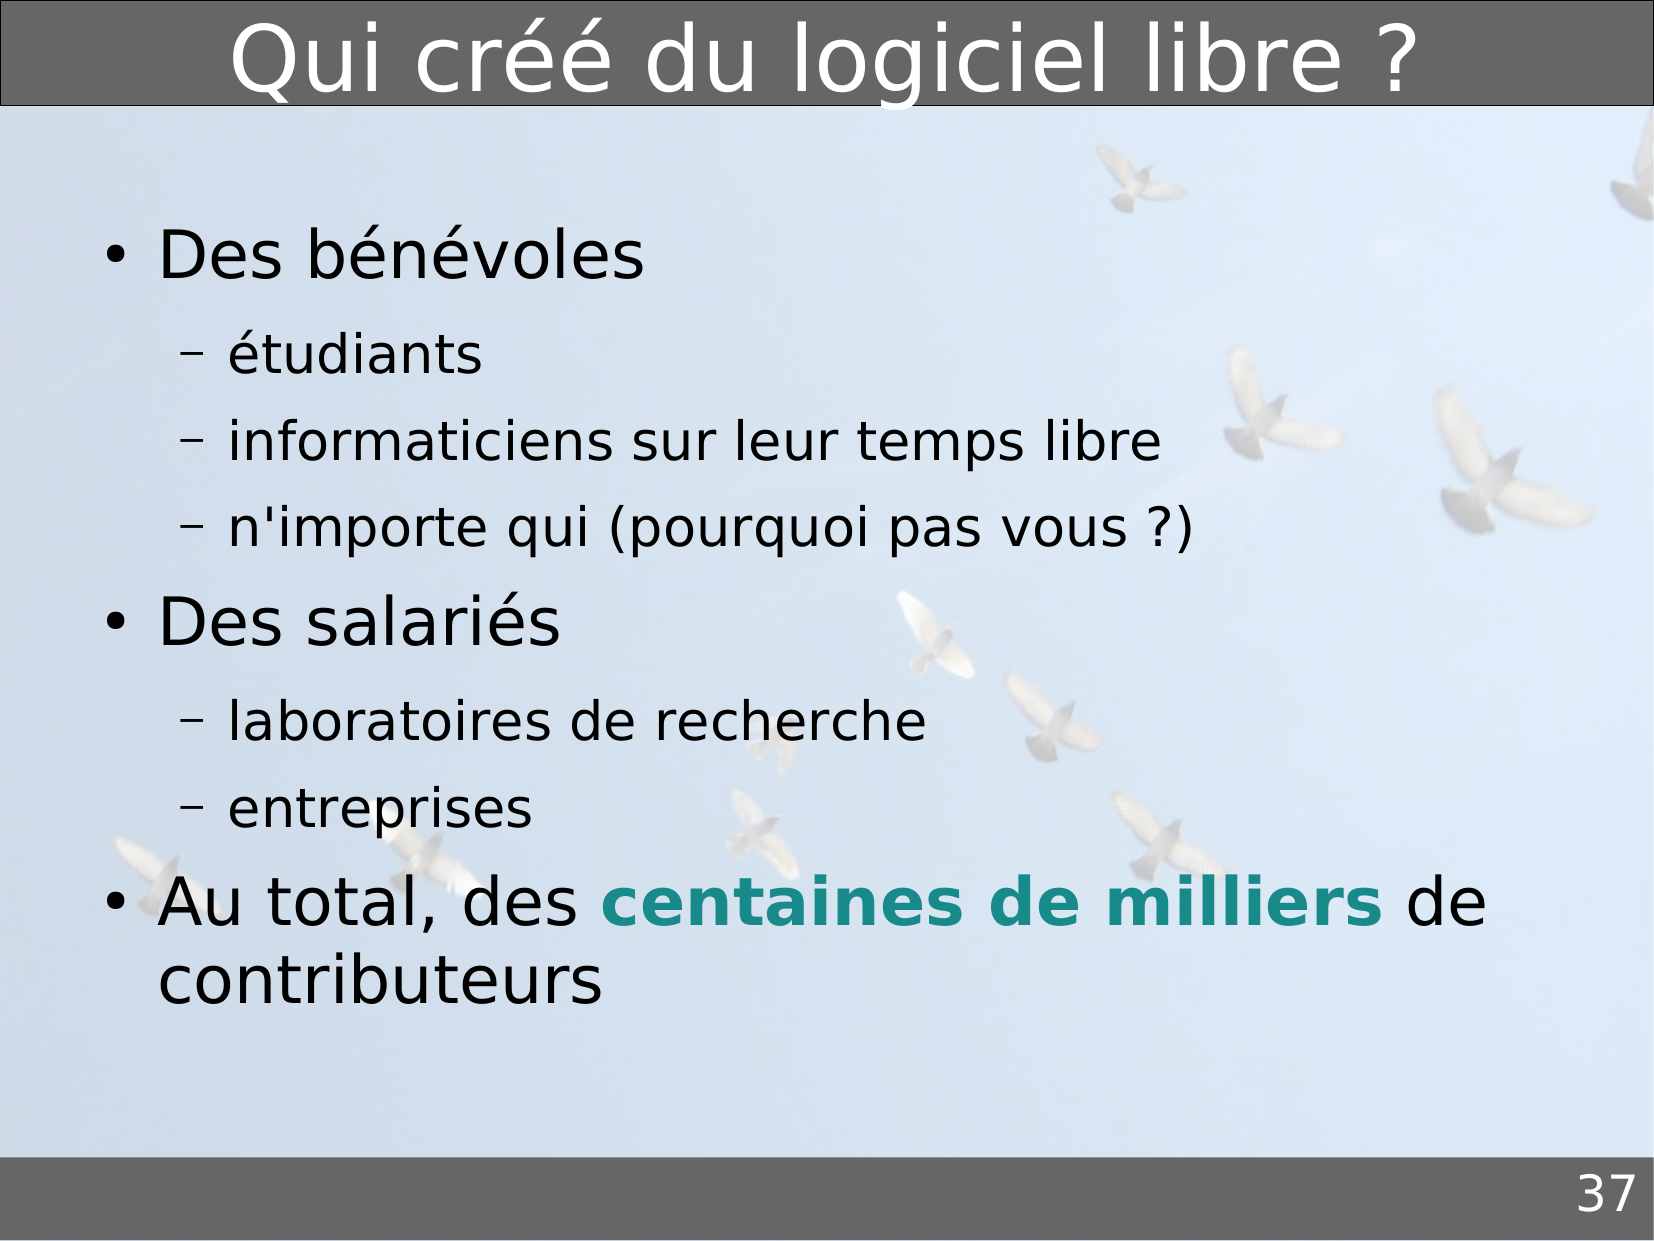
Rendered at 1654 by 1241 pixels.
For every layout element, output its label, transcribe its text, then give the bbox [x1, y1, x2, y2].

title Qui créé du logiciel libre ? [0, 0, 1654, 120]
list Des bénévoles étudiants informaticiens sur leur temps libre n'importe qui (pourquoi pas vous ?) Des salariés laboratoires de recherche entreprises Au total, des centaines de milliers de contributeurs [86, 216, 1575, 1035]
